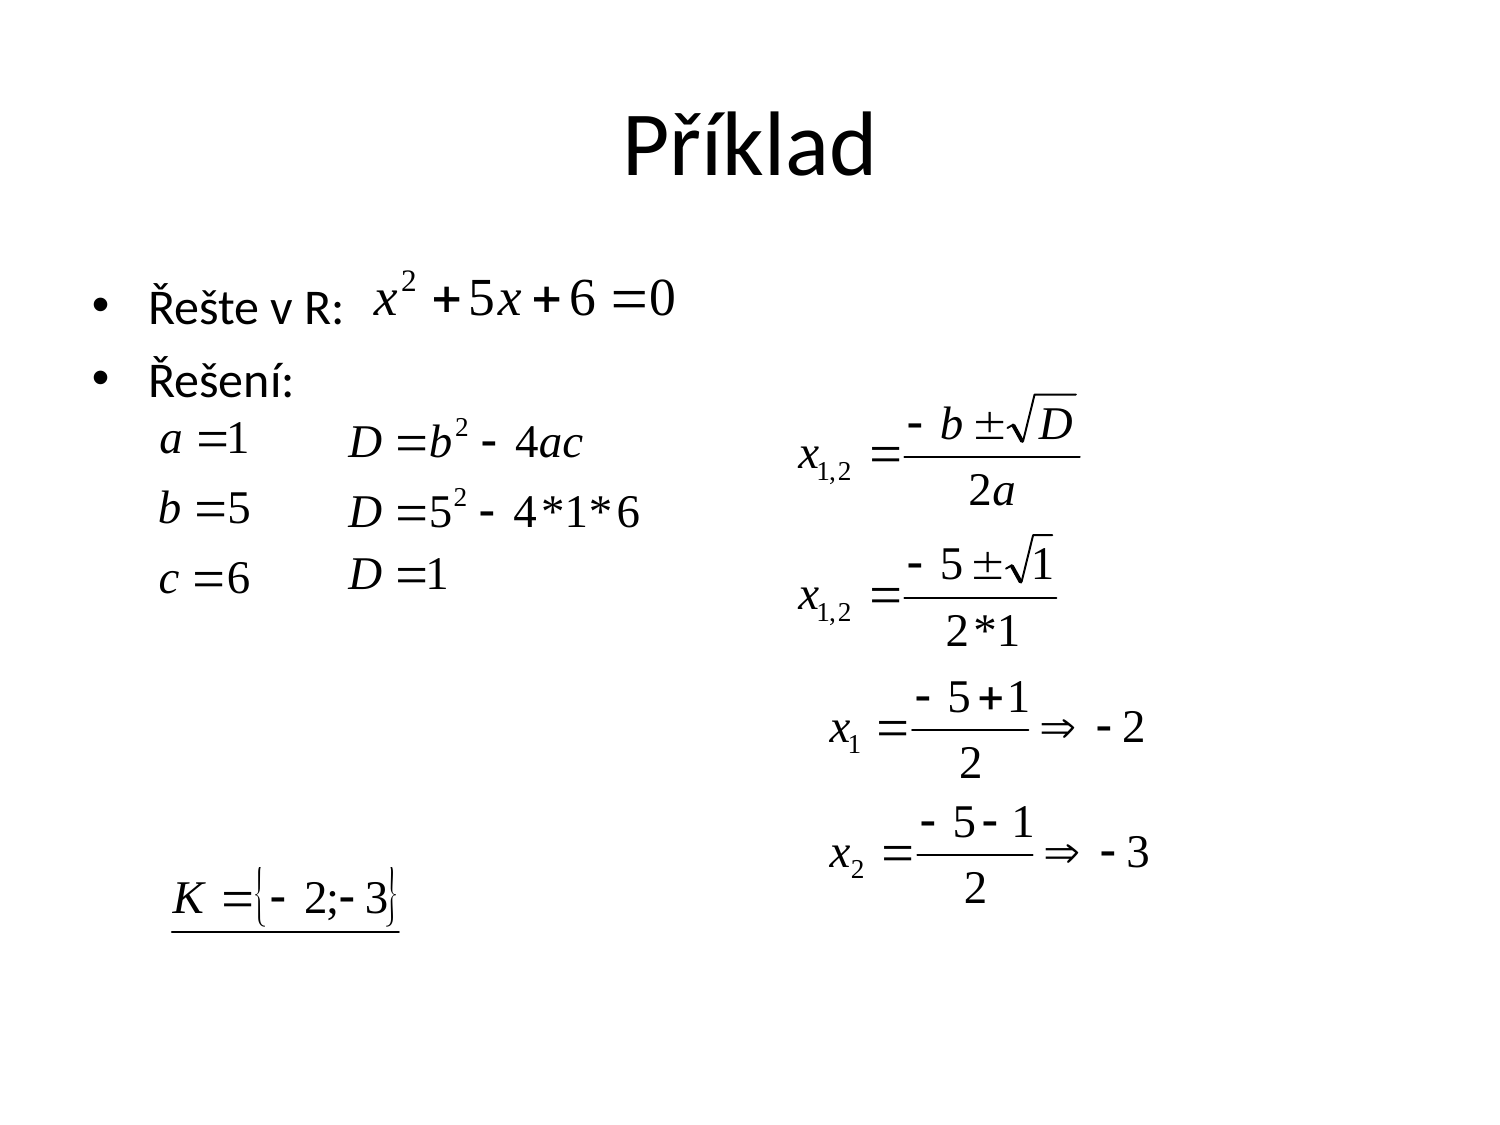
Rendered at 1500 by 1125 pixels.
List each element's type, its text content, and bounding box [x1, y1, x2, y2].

chart [789, 523, 1067, 657]
chart [820, 667, 1153, 790]
title Příklad [75, 45, 1426, 233]
chart [789, 382, 1090, 516]
chart [339, 546, 454, 598]
chart [363, 257, 685, 330]
chart [152, 410, 258, 606]
chart [339, 476, 649, 540]
chart [164, 867, 411, 942]
list Řešte v R: Řešení: [76, 267, 1427, 1010]
chart [820, 792, 1157, 915]
chart [339, 406, 594, 469]
